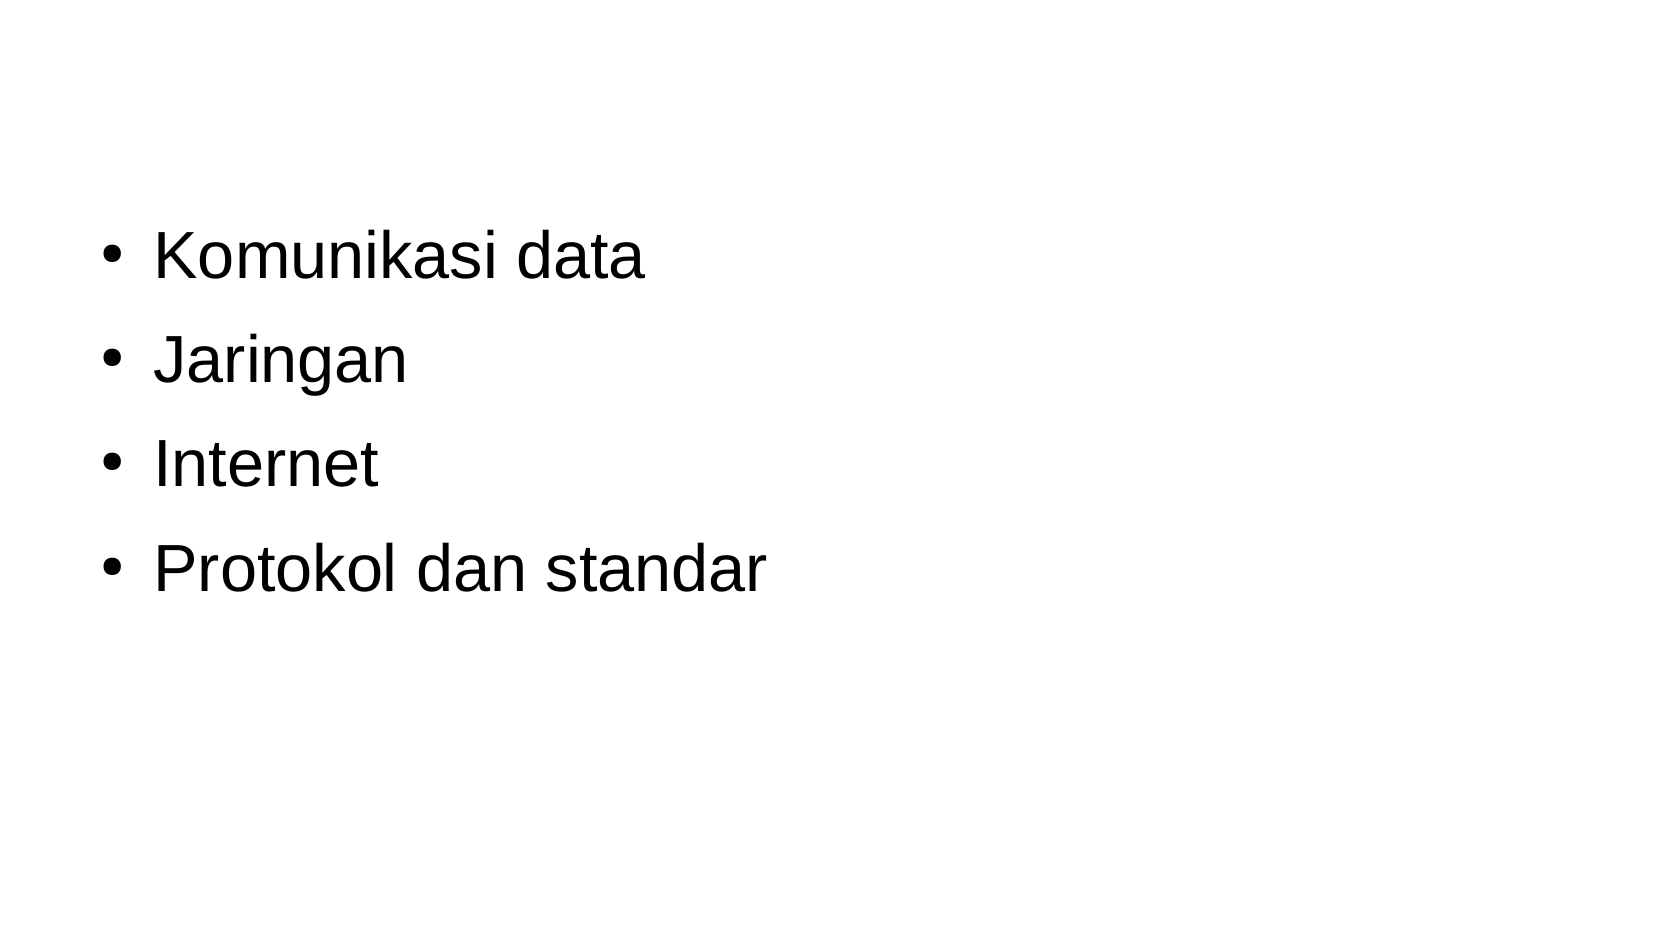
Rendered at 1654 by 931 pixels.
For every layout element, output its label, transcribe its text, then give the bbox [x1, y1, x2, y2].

list Komunikasi data Jaringan Internet Protokol dan standar [82, 217, 1571, 758]
